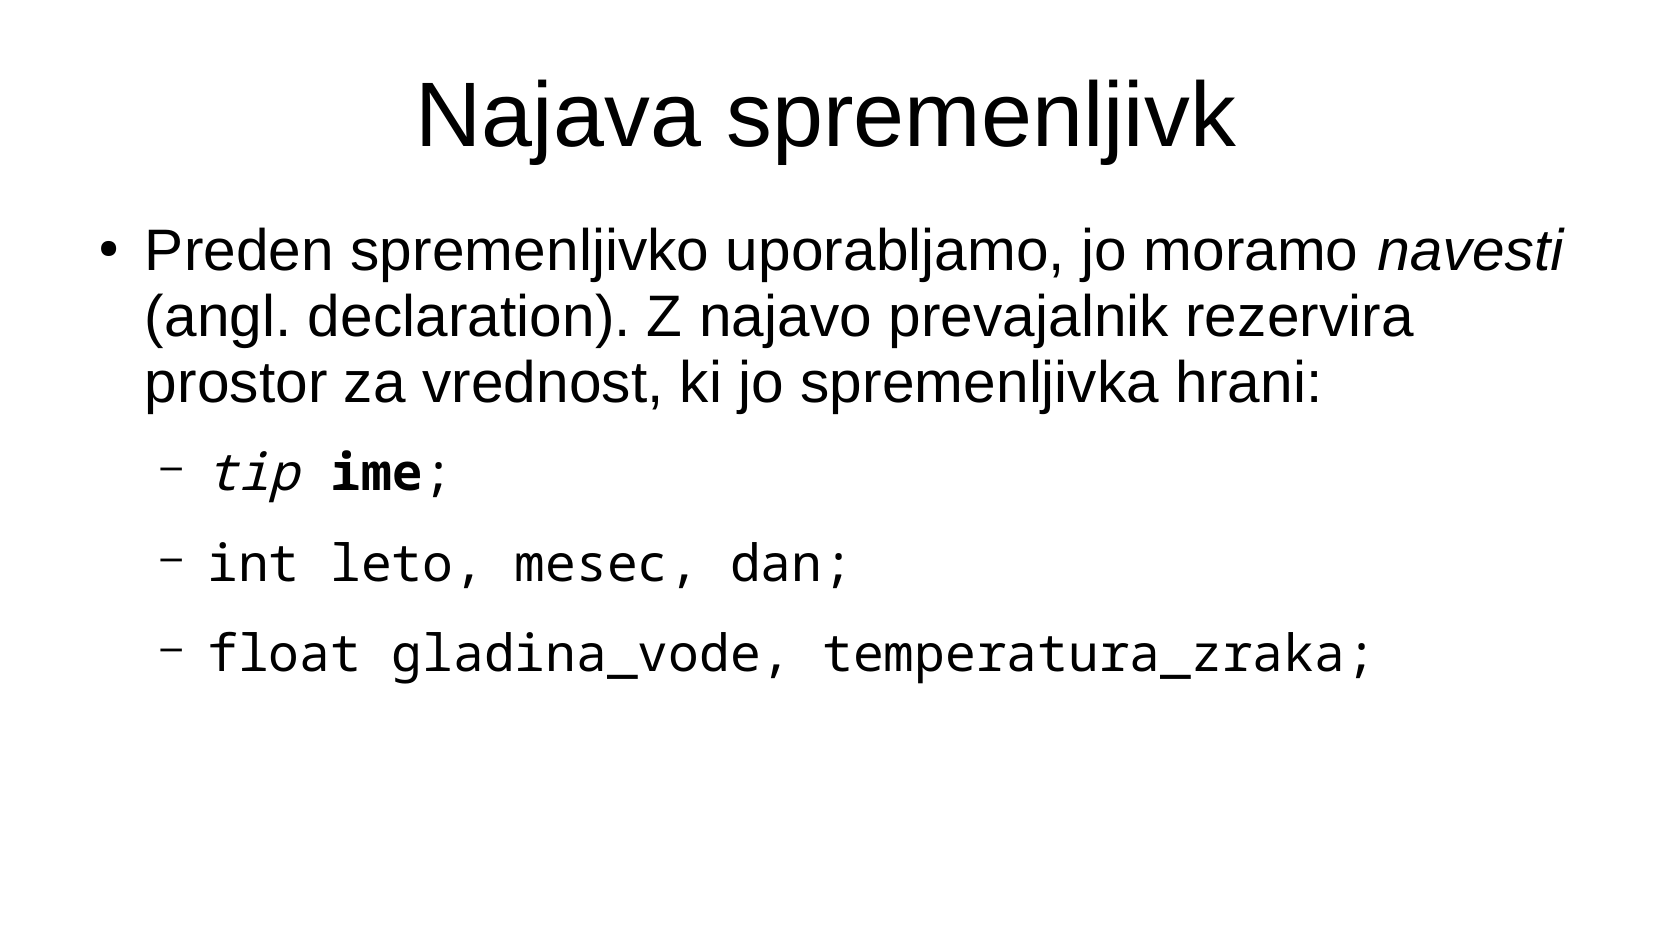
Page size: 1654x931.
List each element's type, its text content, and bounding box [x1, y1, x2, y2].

list Preden spremenljivko uporabljamo, jo moramo navesti (angl. declaration). Z najavo prevajalnik rezervira prostor za vrednost, ki jo spremenljivka hrani: tip ime; int leto, mesec, dan; float gladina_vode, temperatura_zraka; [82, 217, 1571, 758]
title Najava spremenljivk [82, 37, 1571, 193]
